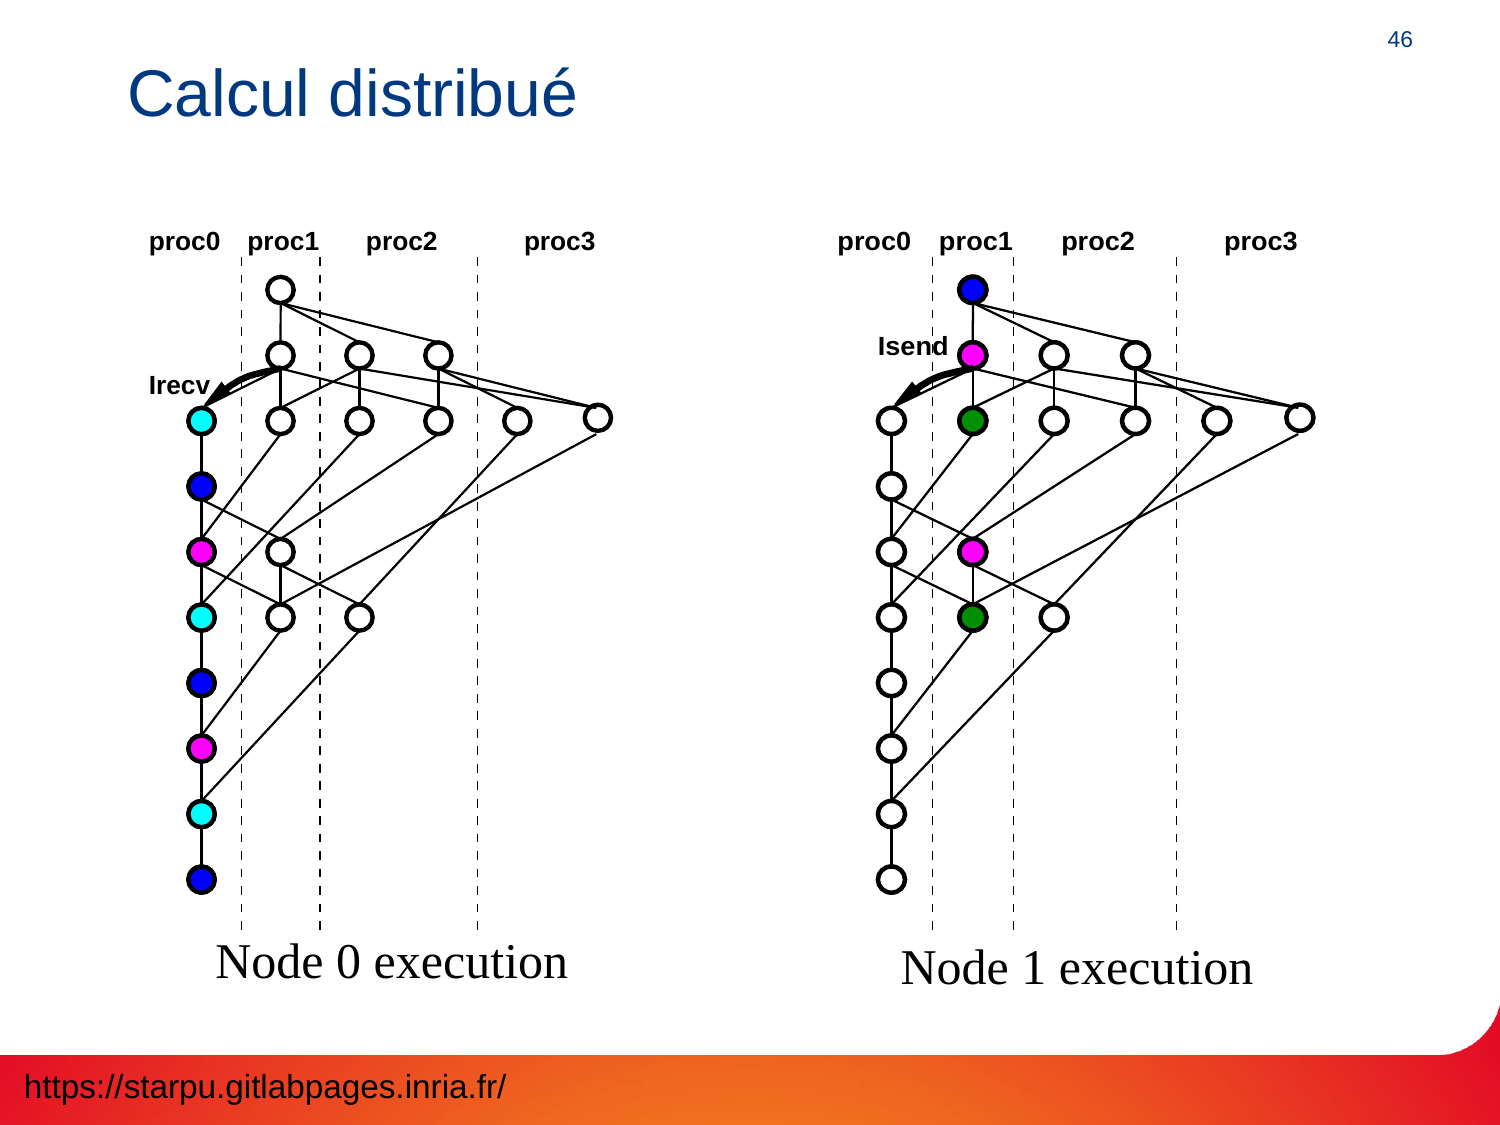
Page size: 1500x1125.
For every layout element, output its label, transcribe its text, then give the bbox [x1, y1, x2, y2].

picture [149, 222, 614, 932]
picture [838, 222, 1317, 932]
picture [0, 947, 1500, 1125]
text_box Node 1 execution [885, 926, 1500, 1070]
text_box Node 0 execution [200, 920, 857, 1064]
title Calcul distribué [112, 0, 1474, 188]
